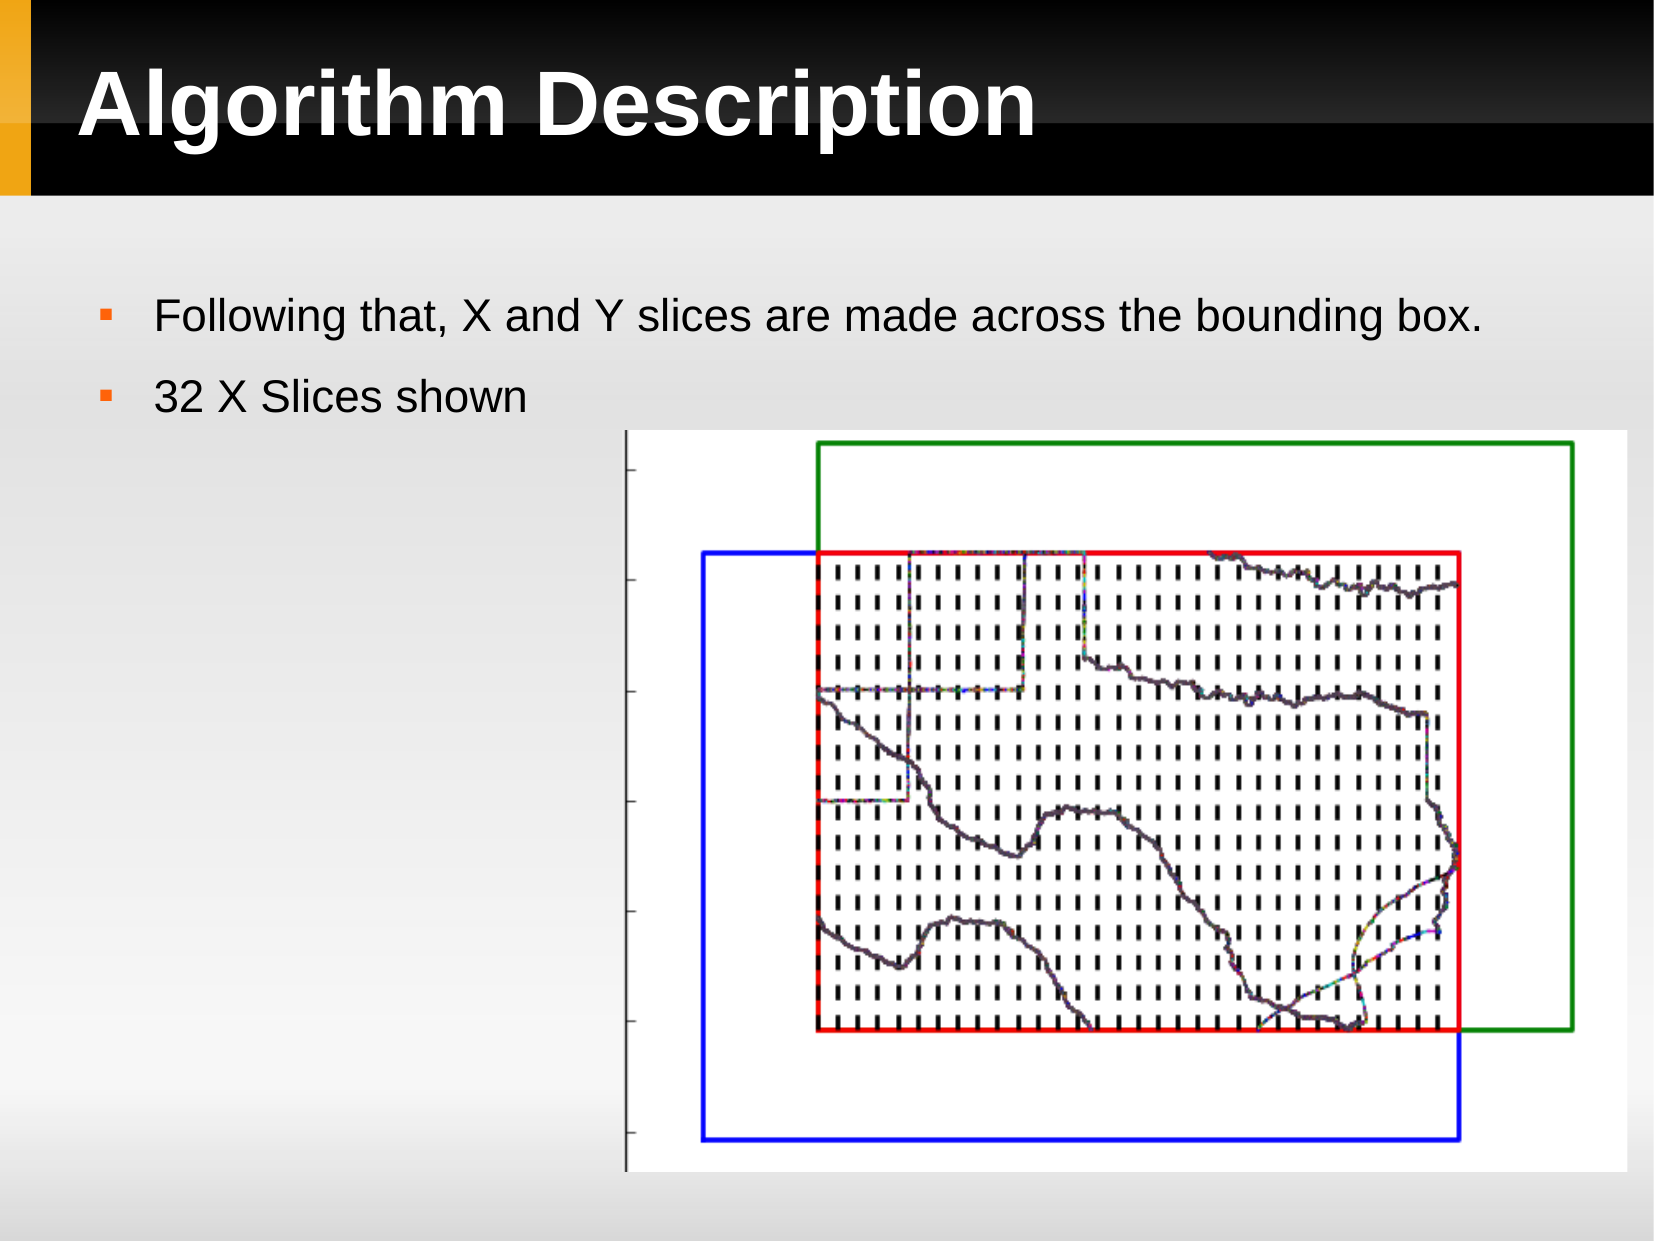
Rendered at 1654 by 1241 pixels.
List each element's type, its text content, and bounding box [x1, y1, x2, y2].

list Following that, X and Y slices are made across the bounding box. 32 X Slices shown [82, 290, 1571, 1094]
picture [0, 0, 1654, 1241]
title Algorithm Description [76, 7, 1565, 200]
